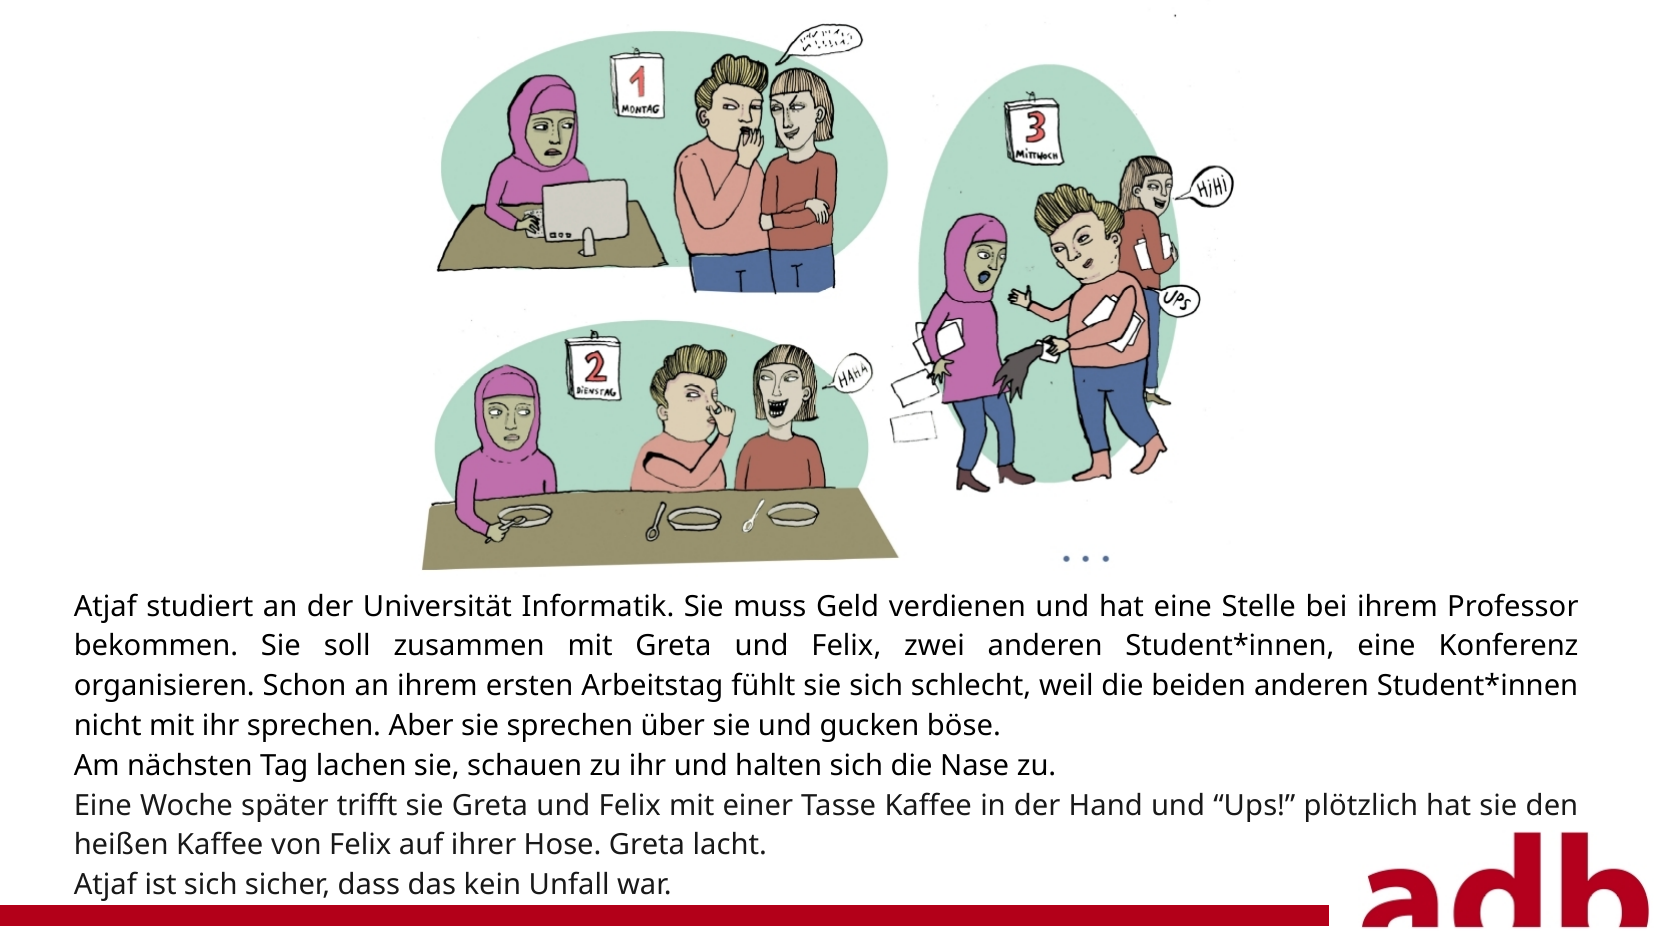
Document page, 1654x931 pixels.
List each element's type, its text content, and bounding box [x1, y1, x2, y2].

text_box Atjaf studiert an der Universität Informatik. Sie muss Geld verdienen und hat eine Stelle bei ihrem Professor bekommen. Sie soll zusammen mit Greta und Felix, zwei anderen Student*innen, eine Konferenz organisieren. Schon an ihrem ersten Arbeitstag fühlt sie sich schlecht, weil die beiden anderen Student*innen nicht mit ihr sprechen. Aber sie sprechen über sie und gucken böse. Am nächsten Tag lachen sie, schauen zu ihr und halten sich die Nase zu. Eine Woche später trifft sie Greta und Felix mit einer Tasse Kaffee in der Hand und “Ups!” plötzlich hat sie den heißen Kaffee von Felix auf ihrer Hose. Greta lacht. Atjaf ist sich sicher, dass das kein Unfall war. [59, 577, 1595, 877]
picture [1358, 830, 1654, 931]
picture [409, 0, 1244, 577]
